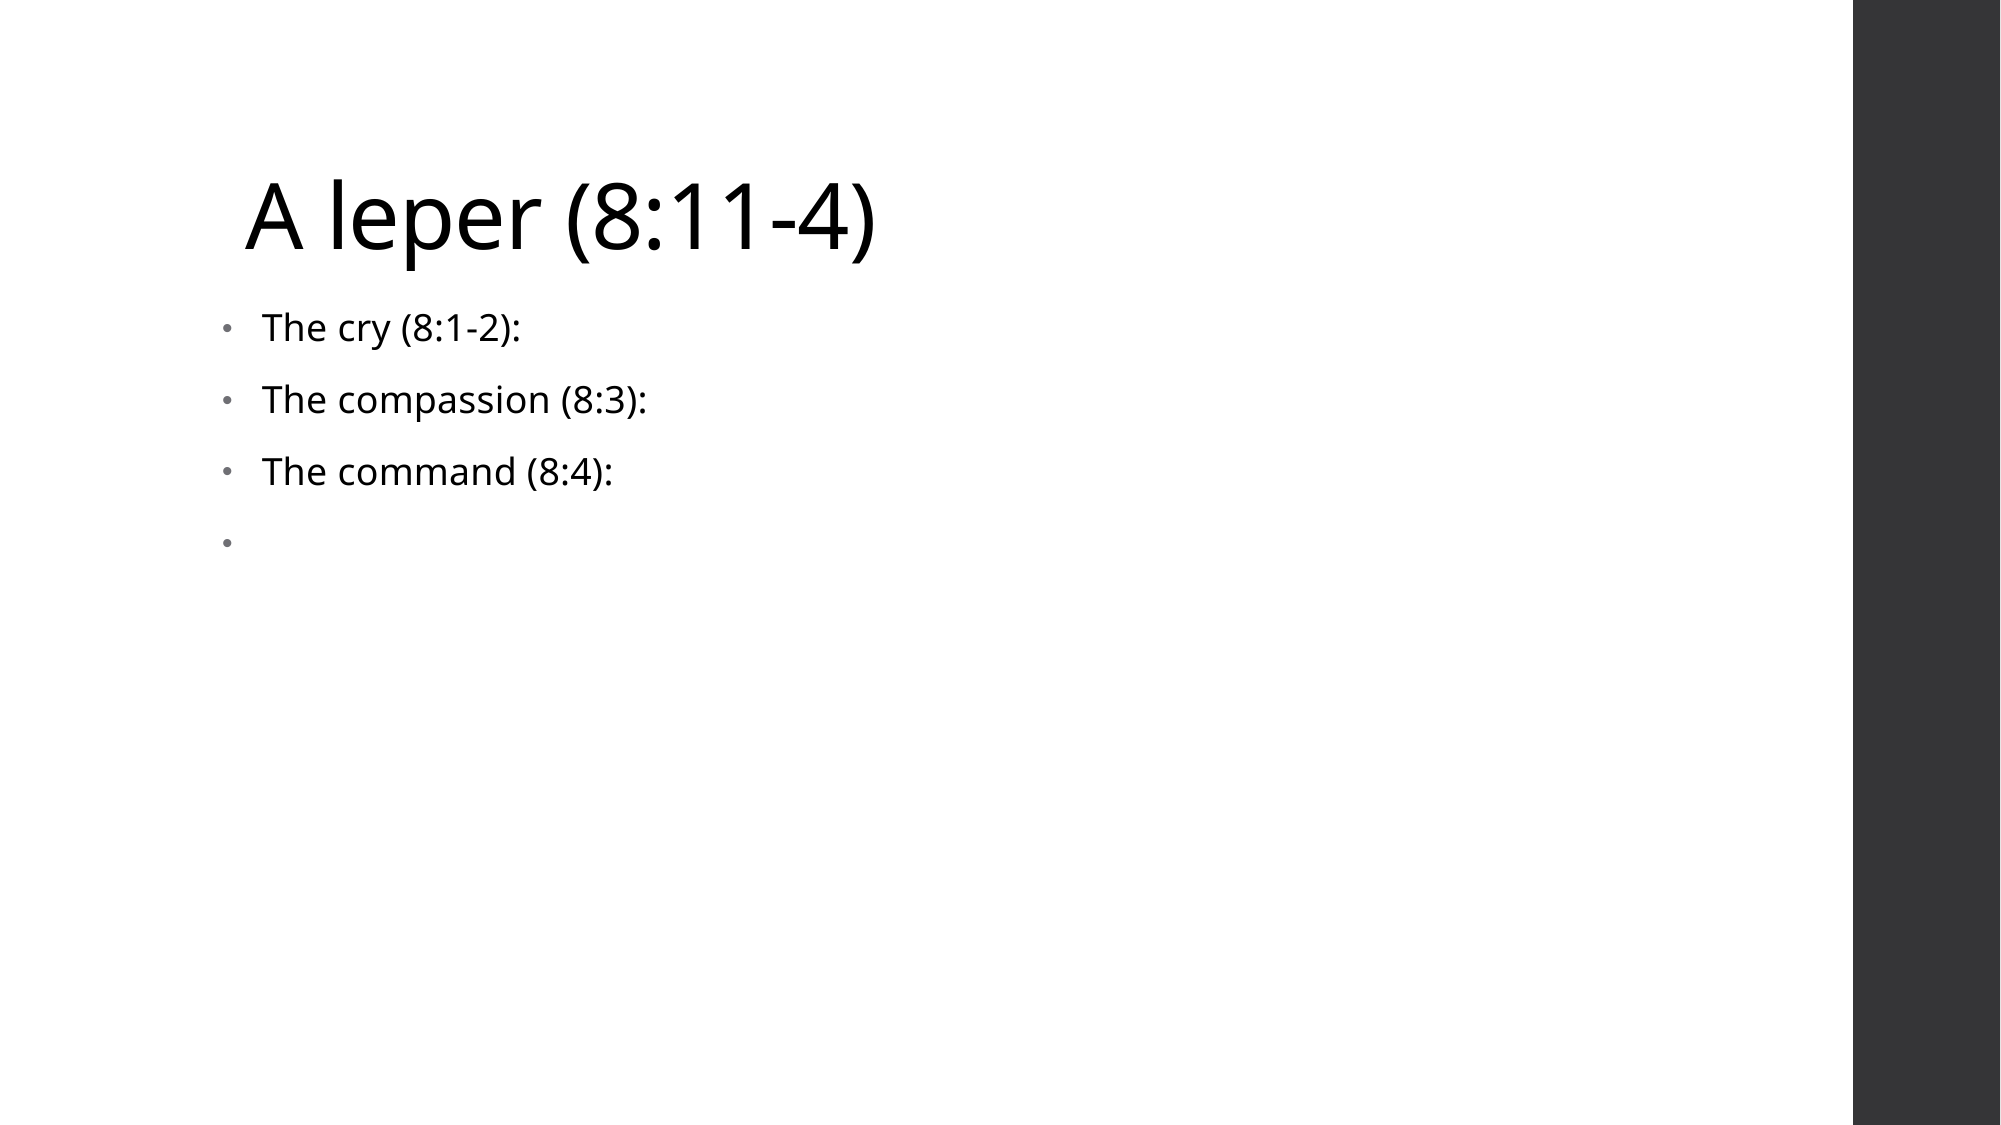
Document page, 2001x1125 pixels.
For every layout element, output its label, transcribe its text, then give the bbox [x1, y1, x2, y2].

title A leper (8:11-4) [206, 60, 1797, 278]
list The cry (8:1-2): The compassion (8:3): The command (8:4): [206, 299, 1617, 1014]
